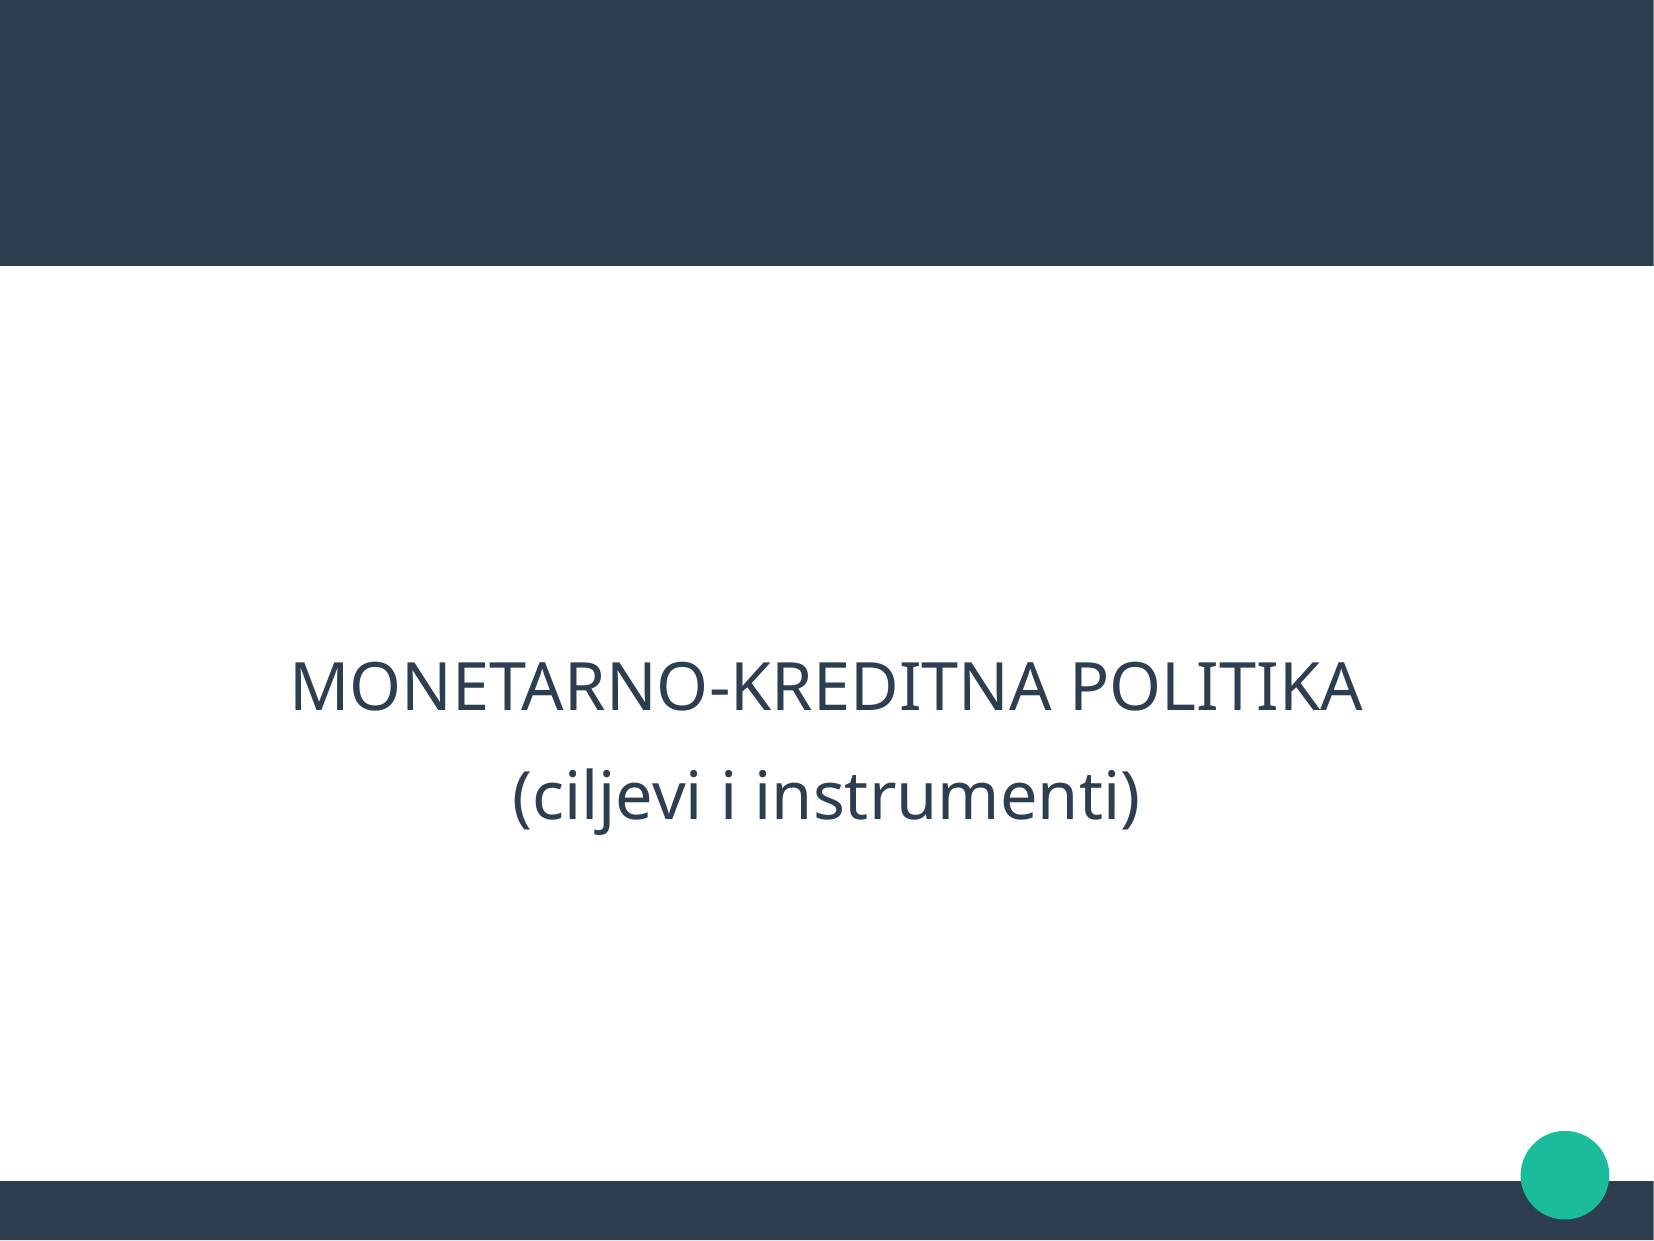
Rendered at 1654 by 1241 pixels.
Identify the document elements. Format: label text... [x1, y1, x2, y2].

subtitle MONETARNO-KREDITNA POLITIKA (ciljevi i instrumenti) [59, 324, 1595, 1152]
